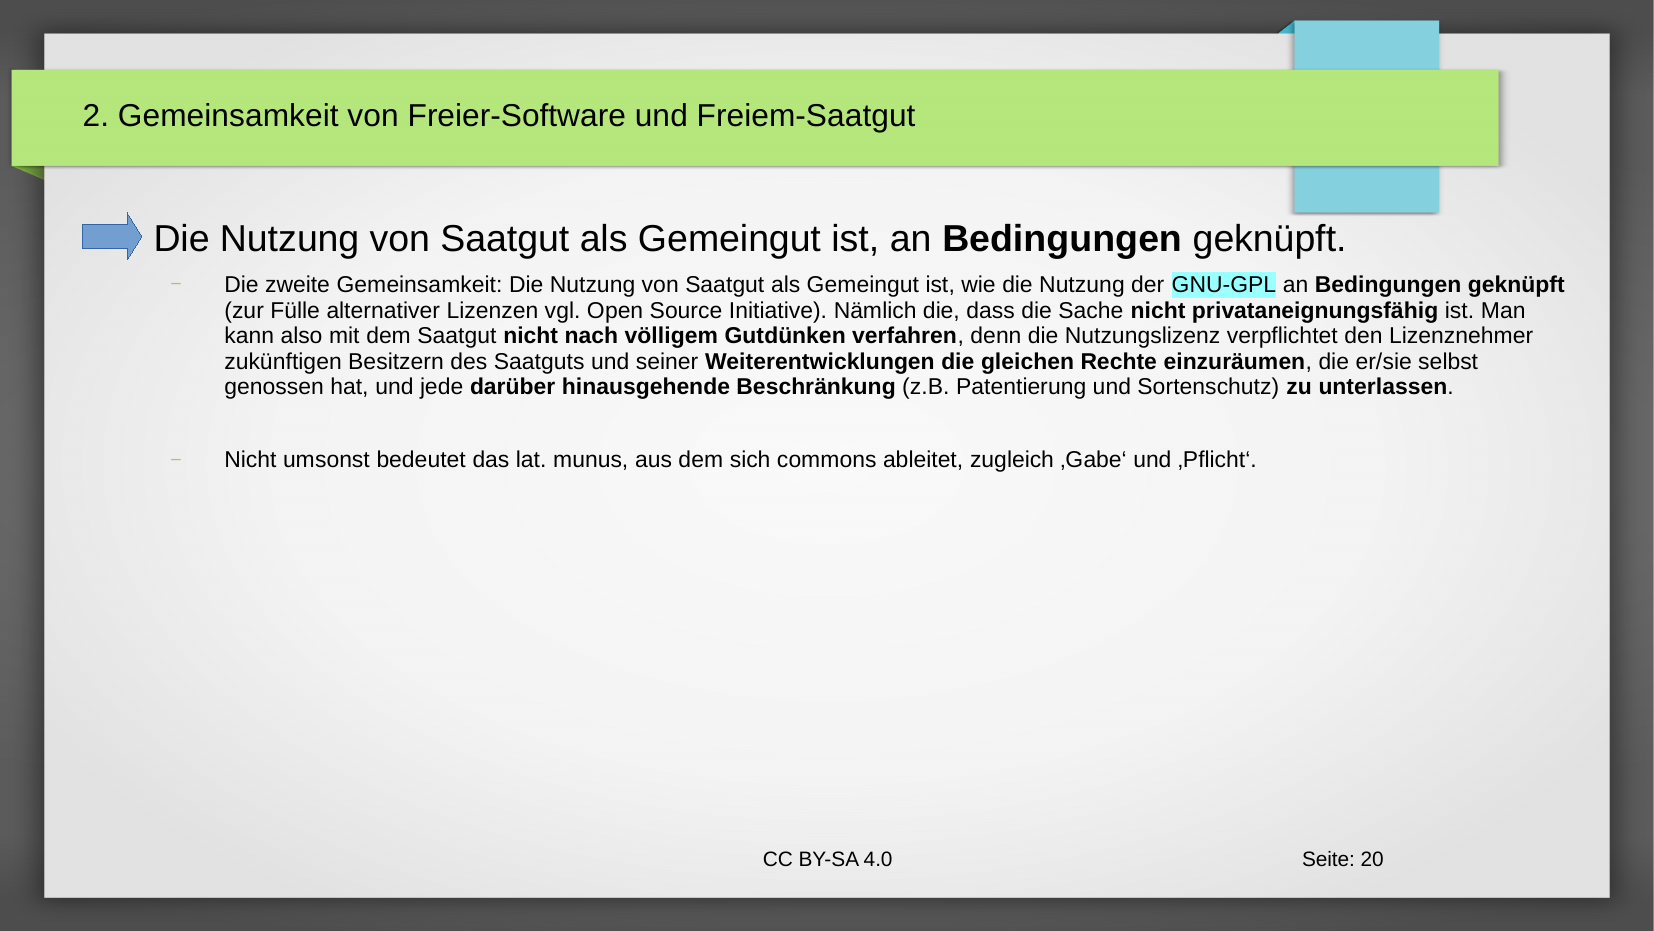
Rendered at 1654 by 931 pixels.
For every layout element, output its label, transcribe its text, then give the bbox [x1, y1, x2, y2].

list Die Nutzung von Saatgut als Gemeingut ist, an Bedingungen geknüpft. Die zweite Gemeinsamkeit: Die Nutzung von Saatgut als Gemeingut ist, wie die Nutzung der GNU-GPL an Bedingungen geknüpft (zur Fülle alternativer Lizenzen vgl. Open Source Initiative). Nämlich die, dass die Sache nicht privataneignungsfähig ist. Man kann also mit dem Saatgut nicht nach völligem Gutdünken verfahren, denn die Nutzungslizenz verpflichtet den Lizenznehmer zukünftigen Besitzern des Saatguts und seiner Weiterentwicklungen die gleichen Rechte einzuräumen, die er/sie selbst genossen hat, und jede darüber hinausgehende Beschränkung (z.B. Patentierung und Sortenschutz) zu unterlassen. Nicht umsonst bedeutet das lat. munus, aus dem sich commons ableitet, zugleich ‚Gabe‘ und ‚Pflicht‘. [82, 217, 1571, 758]
picture [0, 0, 1654, 931]
text_box [82, 212, 142, 260]
title 2. Gemeinsamkeit von Freier-Software und Freiem-Saatgut [82, 97, 1264, 133]
